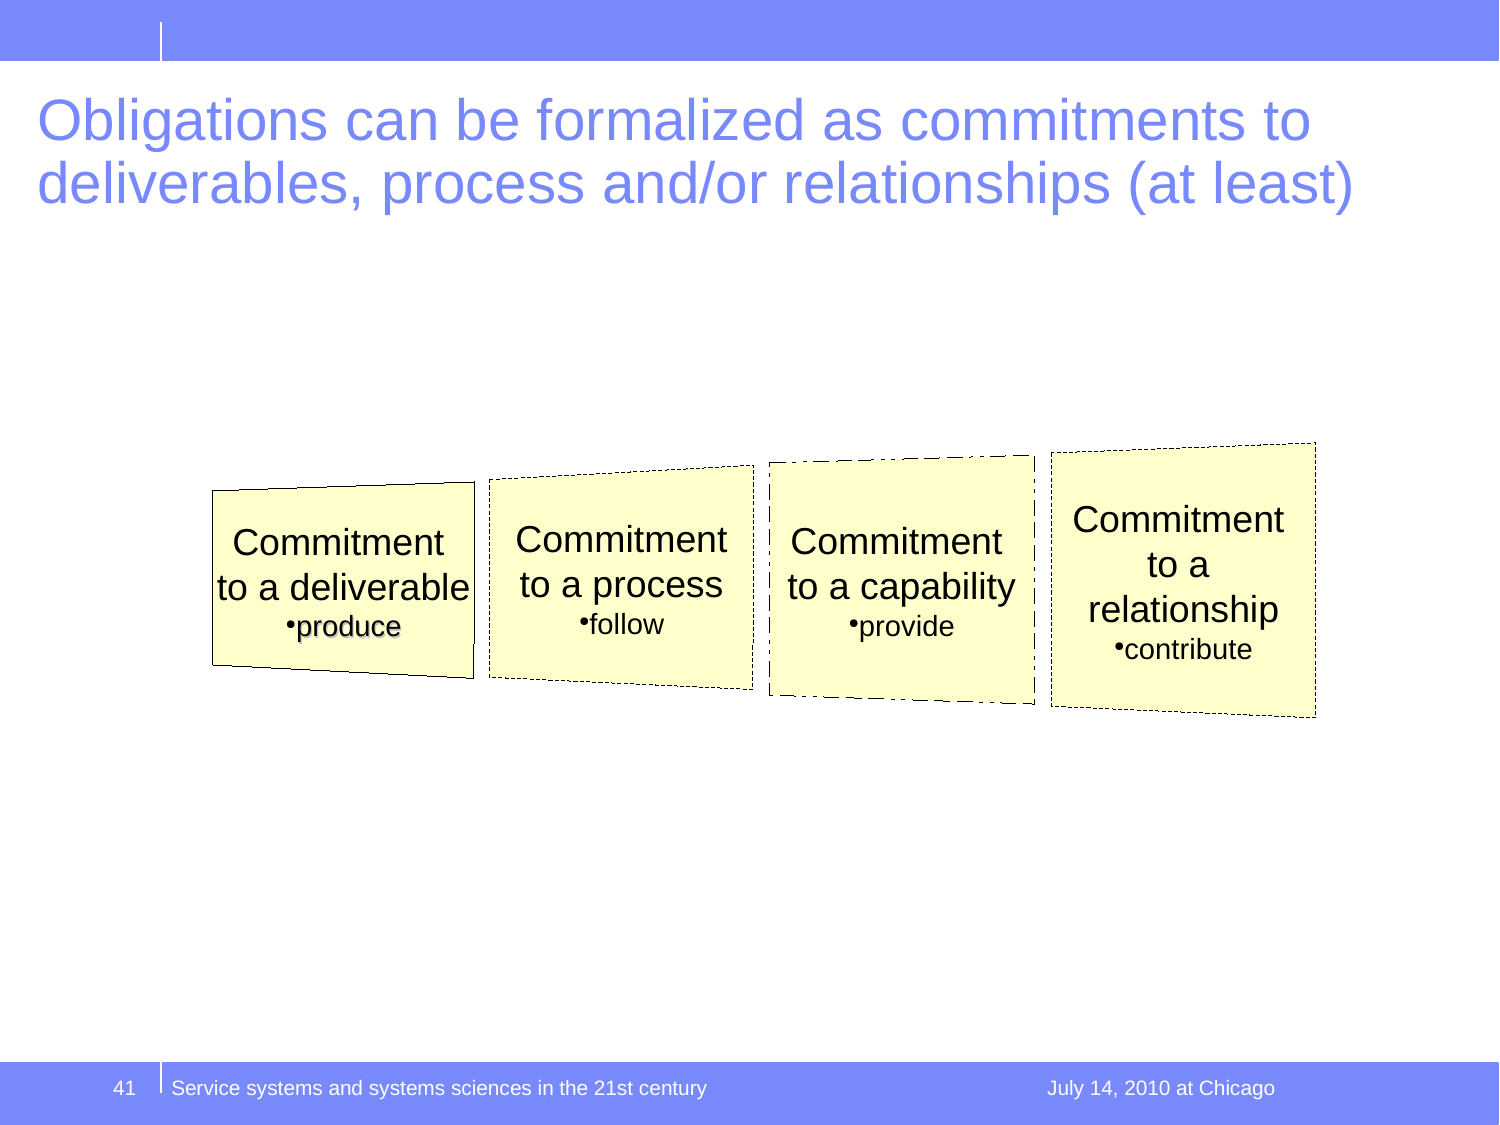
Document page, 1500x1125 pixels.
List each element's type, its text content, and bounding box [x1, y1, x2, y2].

text_box Commitment to a deliverable produce [212, 481, 475, 679]
text_box Commitment to a process follow [489, 465, 754, 690]
text_box Commitment to a capability provide [769, 455, 1035, 705]
text_box Commitment to a relationship contribute [1051, 442, 1316, 718]
title Obligations can be formalized as commitments to deliverables, process and/or relationships (at least) [37, 90, 1463, 216]
